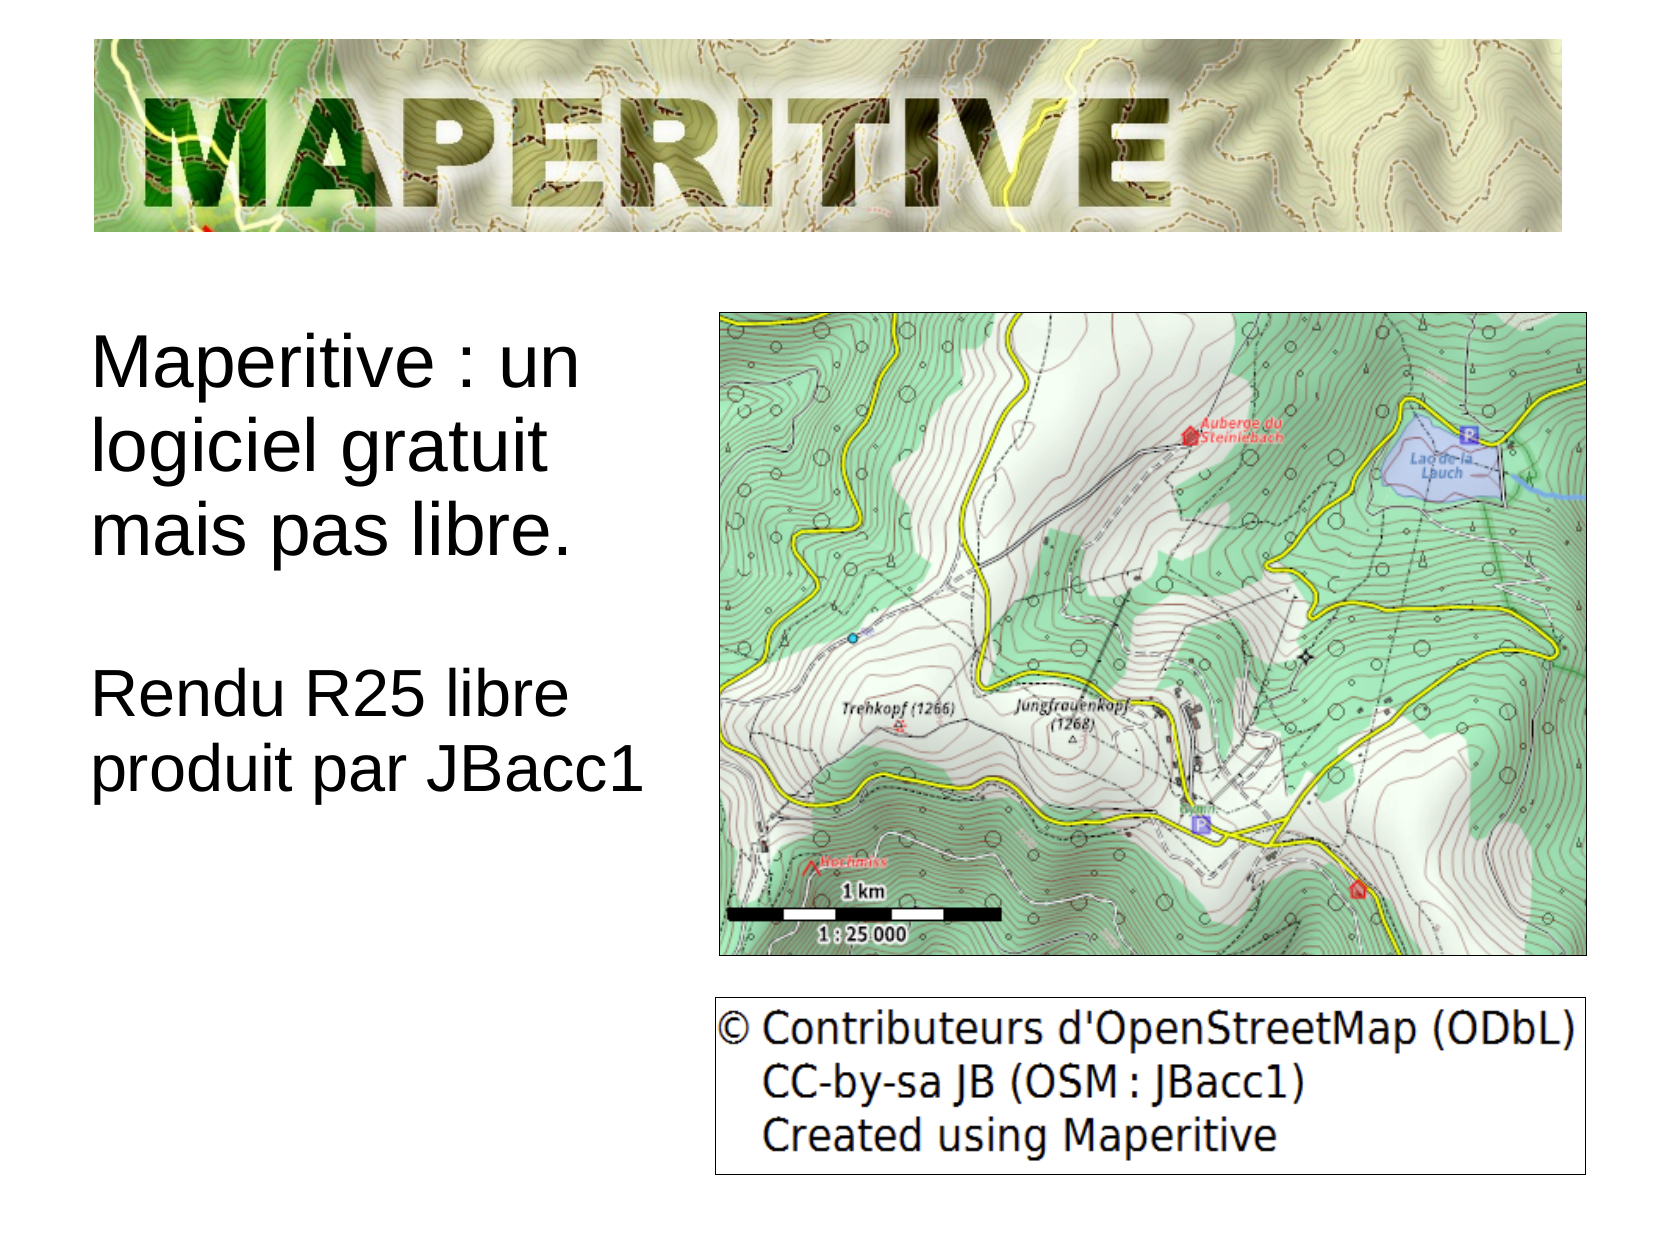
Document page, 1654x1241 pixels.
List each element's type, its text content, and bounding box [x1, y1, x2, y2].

picture [94, 39, 1562, 232]
picture [715, 997, 1586, 1175]
picture [719, 312, 1587, 956]
text_box Maperitive : un logiciel gratuit mais pas libre. Rendu R25 libre produit par JBacc1 [75, 312, 685, 813]
